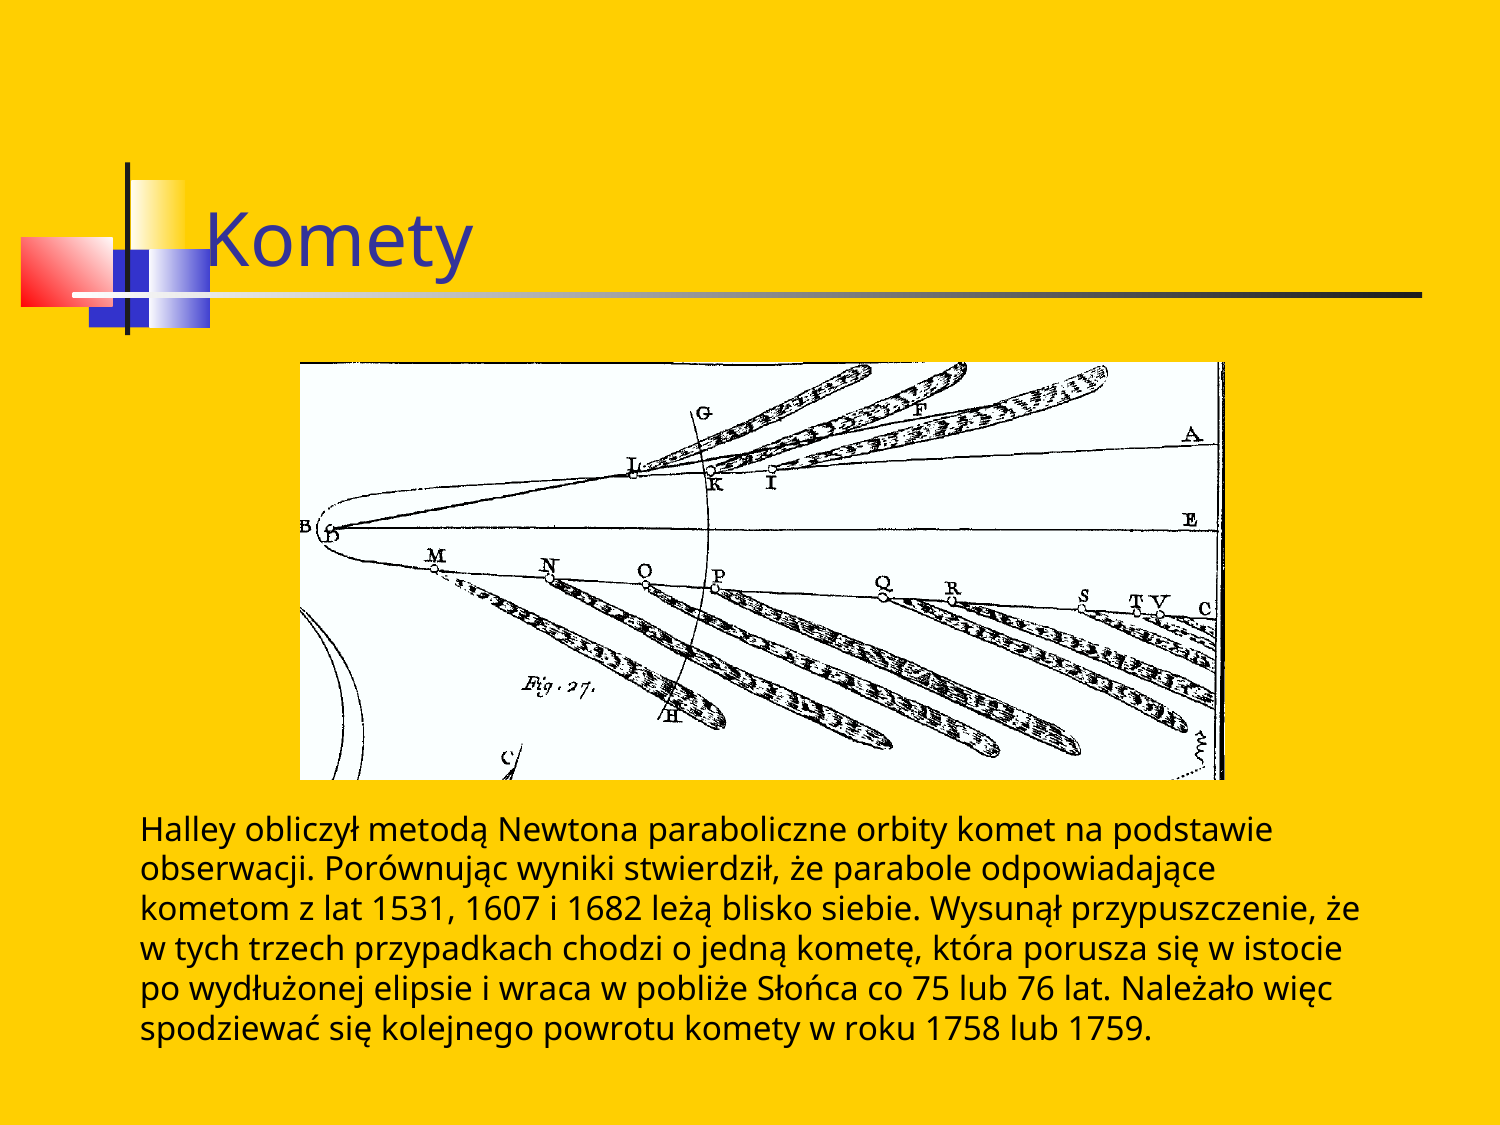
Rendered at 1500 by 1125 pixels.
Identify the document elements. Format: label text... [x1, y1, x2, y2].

title Komety [188, 101, 1468, 289]
text_box Halley obliczył metodą Newtona paraboliczne orbity komet na podstawie obserwacji. Porównując wyniki stwierdził, że parabole odpowiadające kometom z lat 1531, 1607 i 1682 leżą blisko siebie. Wysunął przypuszczenie, że w tych trzech przypadkach chodzi o jedną kometę, która porusza się w istocie po wydłużonej elipsie i wraca w pobliże Słońca co 75 lub 76 lat. Należało więc spodziewać się kolejnego powrotu komety w roku 1758 lub 1759. [125, 799, 1388, 1116]
picture [300, 362, 1225, 780]
